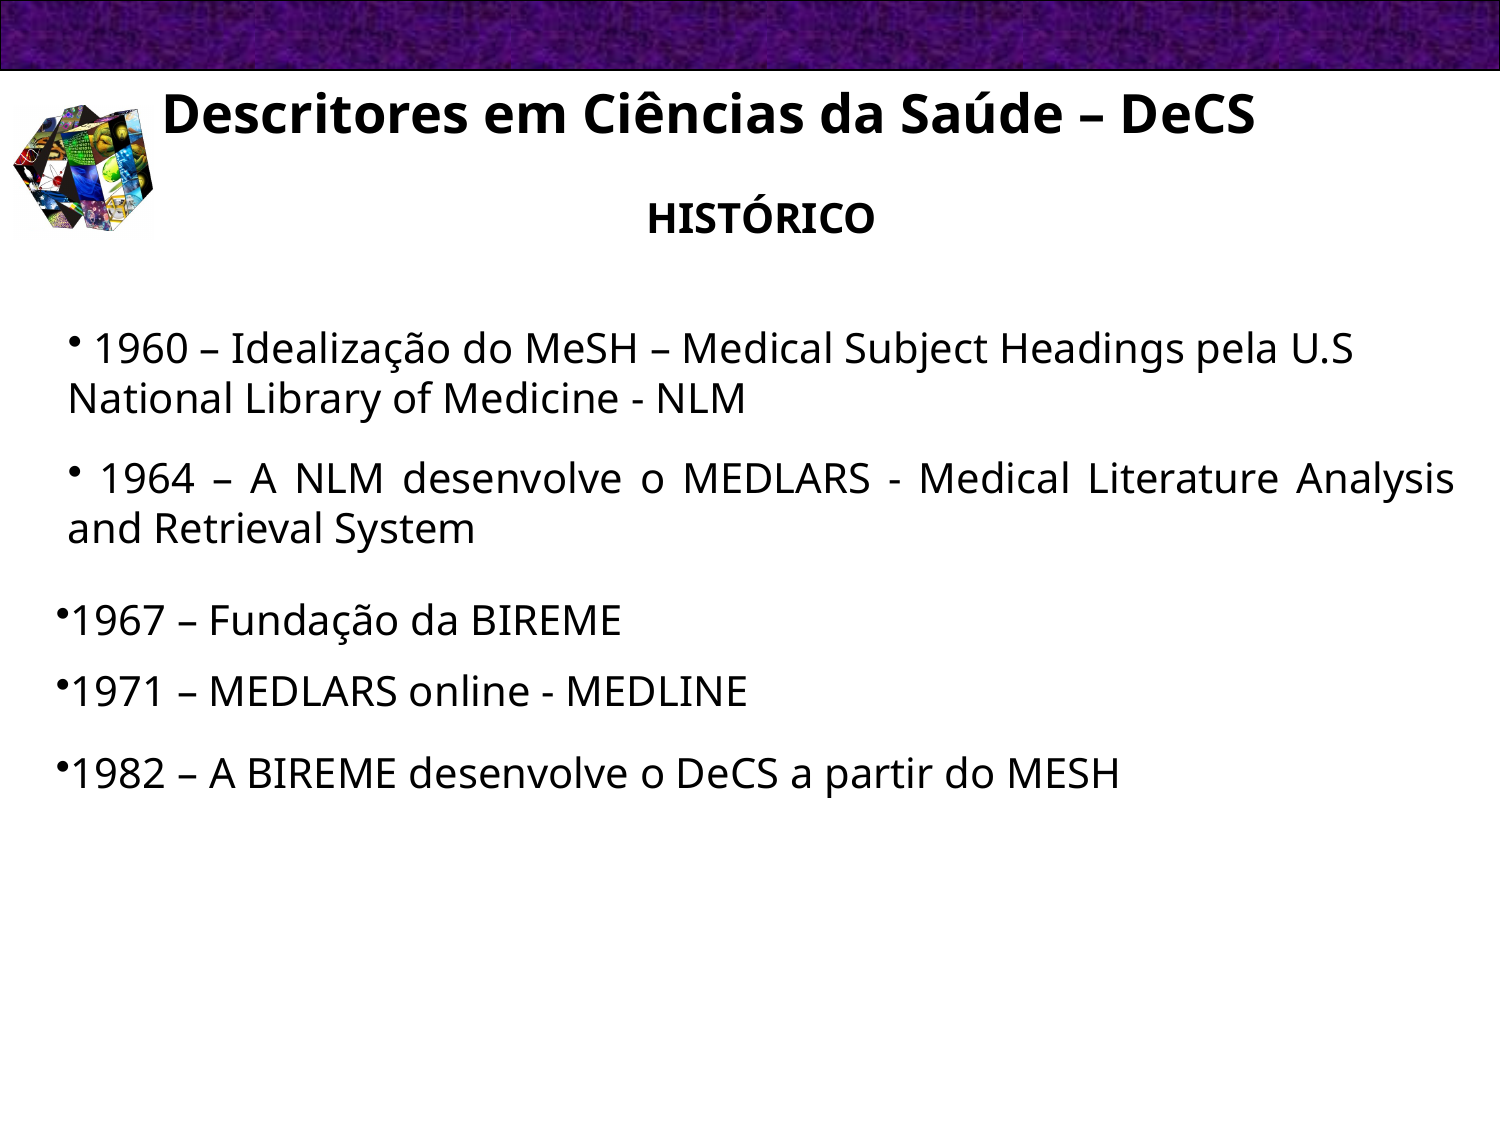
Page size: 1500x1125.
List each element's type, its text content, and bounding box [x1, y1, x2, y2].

text_box 1967 – Fundação da BIREME [41, 586, 1500, 652]
text_box 1964 – A NLM desenvolve o MEDLARS - Medical Literature Analysis and Retrieval System [53, 444, 1471, 560]
text_box 1982 – A BIREME desenvolve o DeCS a partir do MESH [41, 739, 1424, 805]
text_box 1960 – Idealização do MeSH – Medical Subject Headings pela U.S National Library of Medicine - NLM [53, 314, 1448, 430]
picture [1, 1, 1499, 69]
text_box Descritores em Ciências da Saúde – DeCS [146, 72, 1482, 152]
text_box HISTÓRICO [383, 184, 1140, 250]
text_box 1971 – MEDLARS online - MEDLINE [41, 657, 1500, 722]
